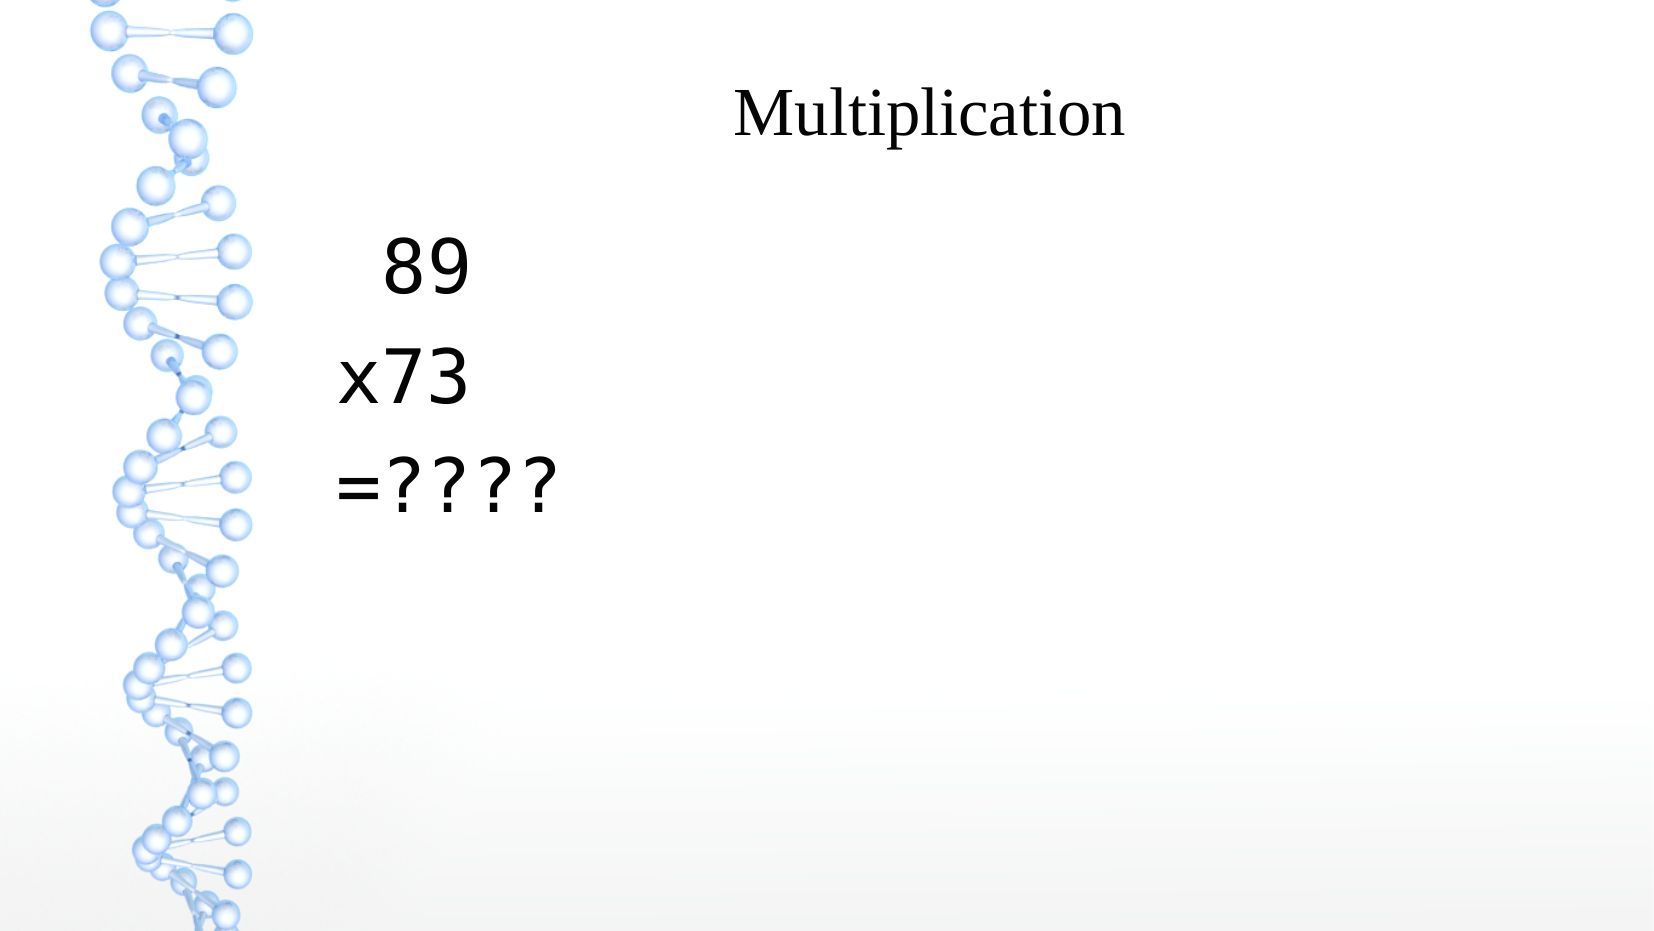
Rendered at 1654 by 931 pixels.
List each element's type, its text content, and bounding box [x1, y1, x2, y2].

picture [0, 0, 1654, 931]
list 89 x73 =???? [265, 224, 915, 764]
title Multiplication [265, 35, 1595, 189]
